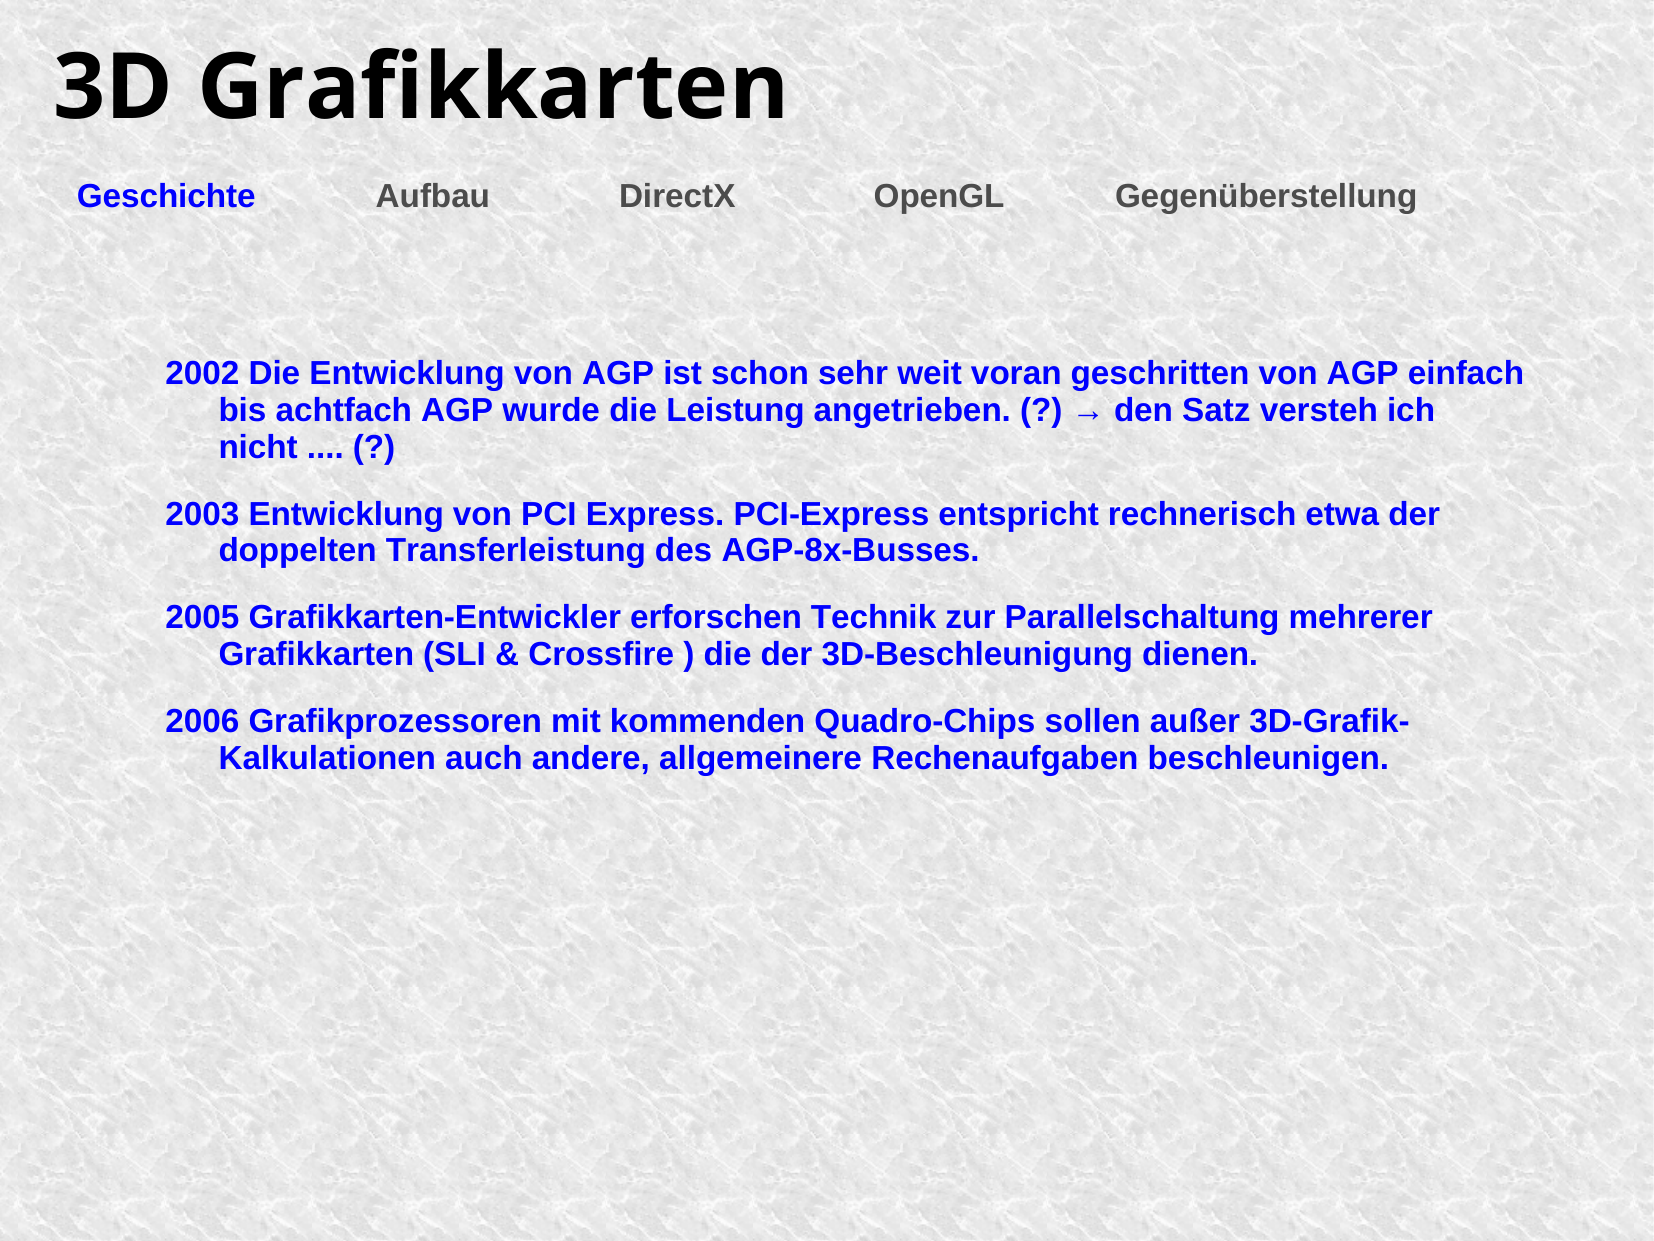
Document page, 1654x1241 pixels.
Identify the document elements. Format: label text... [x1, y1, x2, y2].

list 2002 Die Entwicklung von AGP ist schon sehr weit voran geschritten von AGP einfach bis achtfach AGP wurde die Leistung angetrieben. (?) → den Satz versteh ich nicht .... (?) 2003 Entwicklung von PCI Express. PCI-Express entspricht rechnerisch etwa der doppelten Transferleistung des AGP-8x-Busses. 2005 Grafikkarten-Entwickler erforschen Technik zur Parallelschaltung mehrerer Grafikkarten (SLI & Crossfire ) die der 3D-Beschleunigung dienen. 2006 Grafikprozessoren mit kommenden Quadro-Chips sollen außer 3D-Grafik-Kalkulationen auch andere, allgemeinere Rechenaufgaben beschleunigen. [147, 354, 1536, 1241]
list Geschichte Aufbau DirectX OpenGL Gegenüberstellung [59, 177, 1536, 266]
picture [0, 0, 1654, 1241]
title 3D Grafikkarten [53, 0, 1506, 187]
